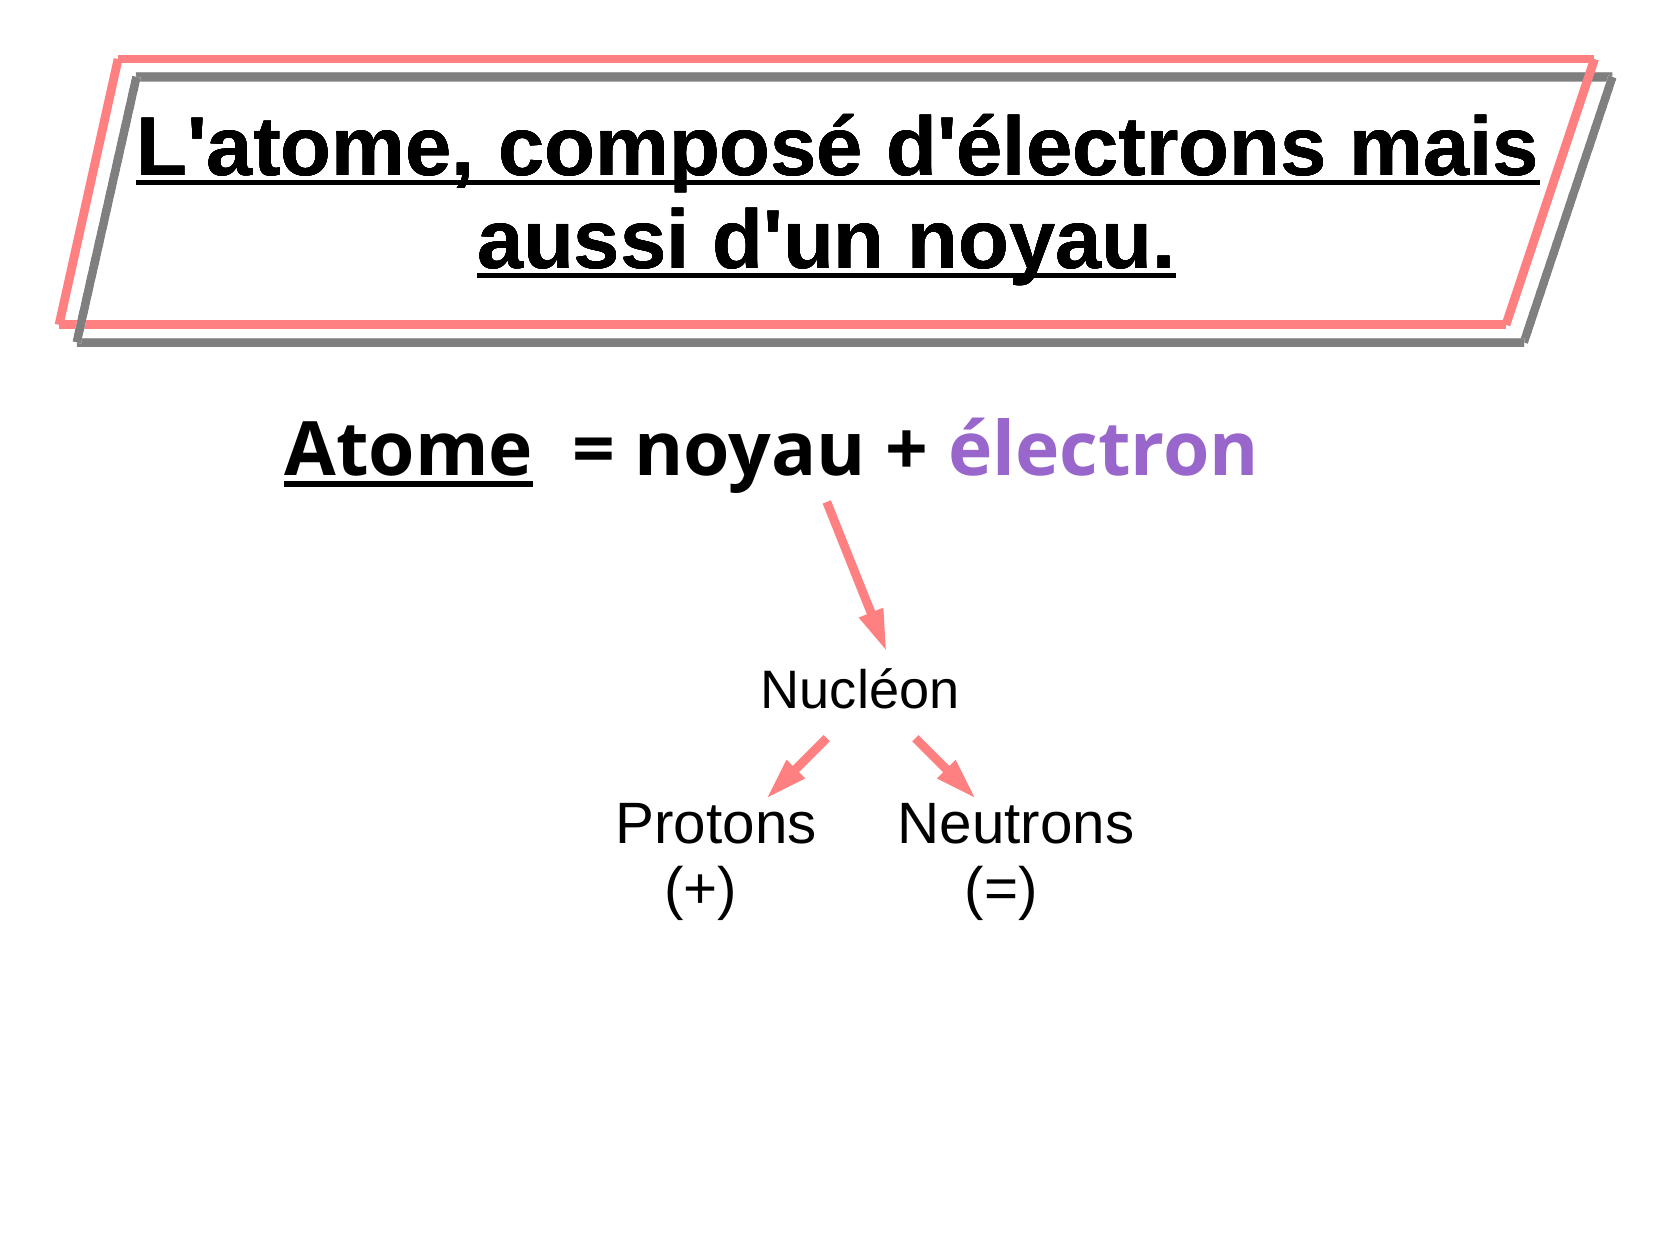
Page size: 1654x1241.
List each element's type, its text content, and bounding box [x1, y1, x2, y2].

text_box L'atome, composé d'électrons mais aussi d'un noyau. [59, 88, 1595, 384]
text_box Atome = noyau + électron Nucléon Protons Neutrons (+) (=) [206, 384, 1399, 1152]
